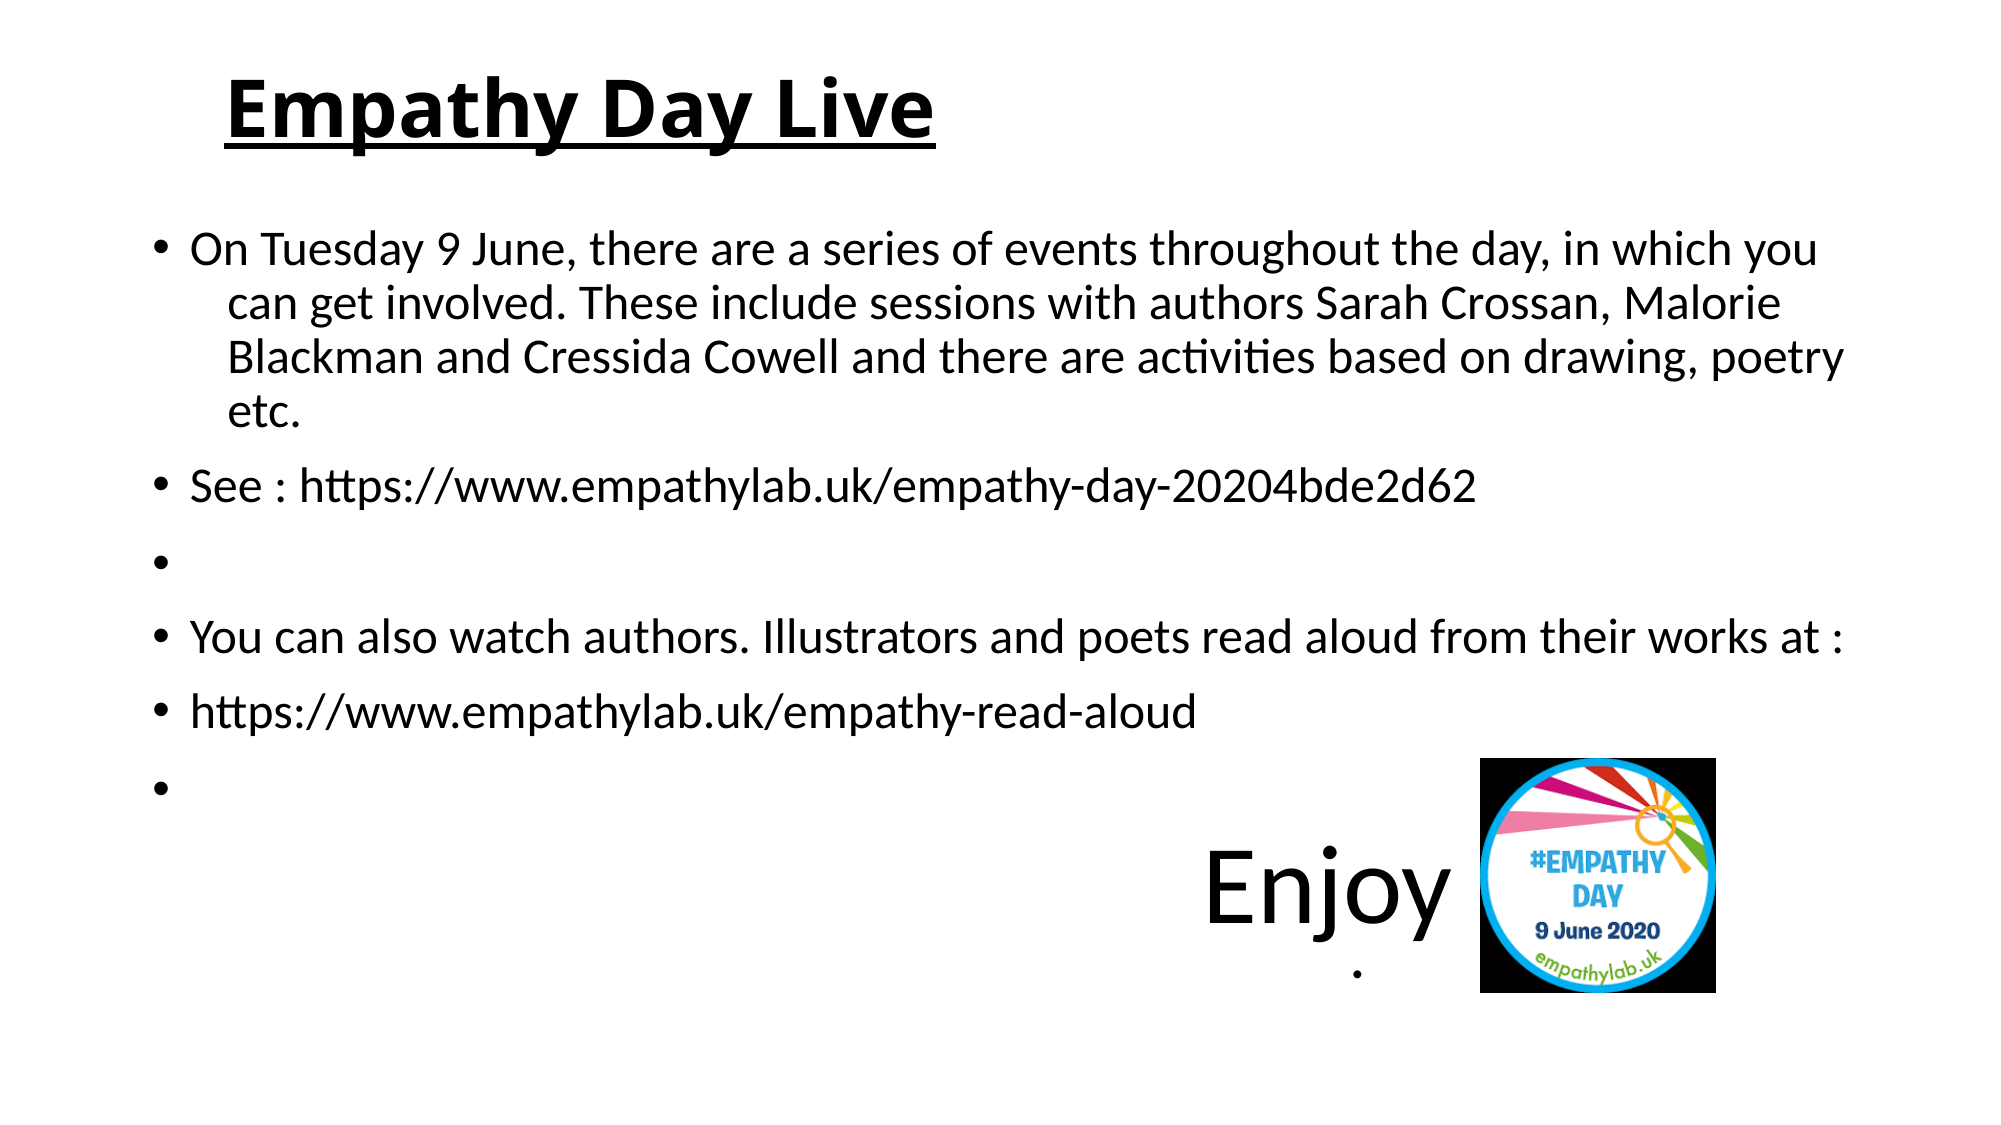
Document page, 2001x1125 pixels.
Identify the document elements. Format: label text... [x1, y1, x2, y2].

picture [1480, 897, 1576, 993]
picture [1620, 898, 1716, 993]
picture [1488, 766, 1708, 985]
picture [1620, 758, 1716, 853]
picture [1480, 758, 1576, 854]
list On Tuesday 9 June, there are a series of events throughout the day, in which you can get involved. These include sessions with authors Sarah Crossan, Malorie Blackman and Cressida Cowell and there are activities based on drawing, poetry etc. See : https://www.empathylab.uk/empathy-day-20204bde2d62 You can also watch authors. Illustrators and poets read aloud from their works at : https://www.empathylab.uk/empathy-read-aloud Enjoy ! [137, 215, 1863, 1012]
title Empathy Day Live [137, 59, 1863, 215]
